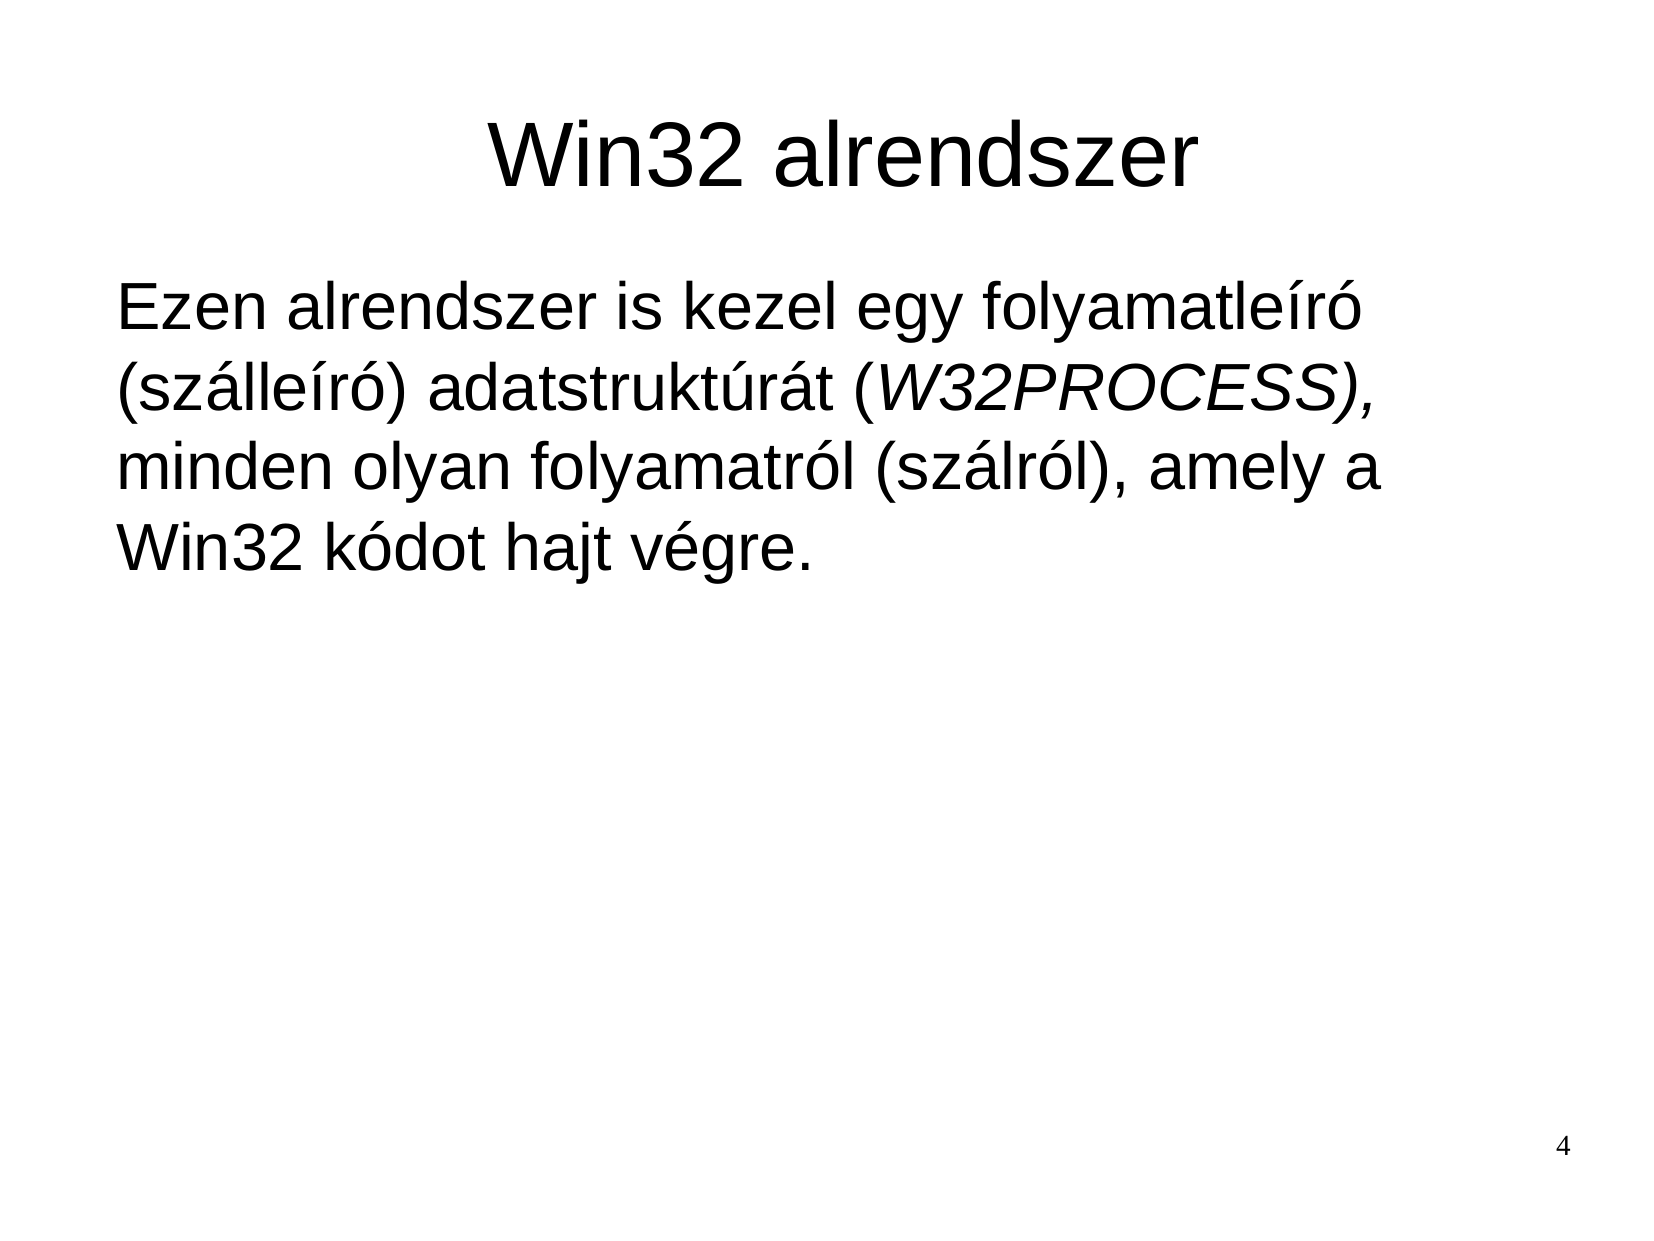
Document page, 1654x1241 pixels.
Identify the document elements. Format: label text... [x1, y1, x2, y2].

title Win32 alrendszer [123, 46, 1530, 254]
list Ezen alrendszer is kezel egy folyamatleíró (szálleíró) adatstruktúrát (W32PROCESS), minden olyan folyamatról (szálról), amely a Win32 kódot hajt végre. [45, 255, 1595, 1000]
